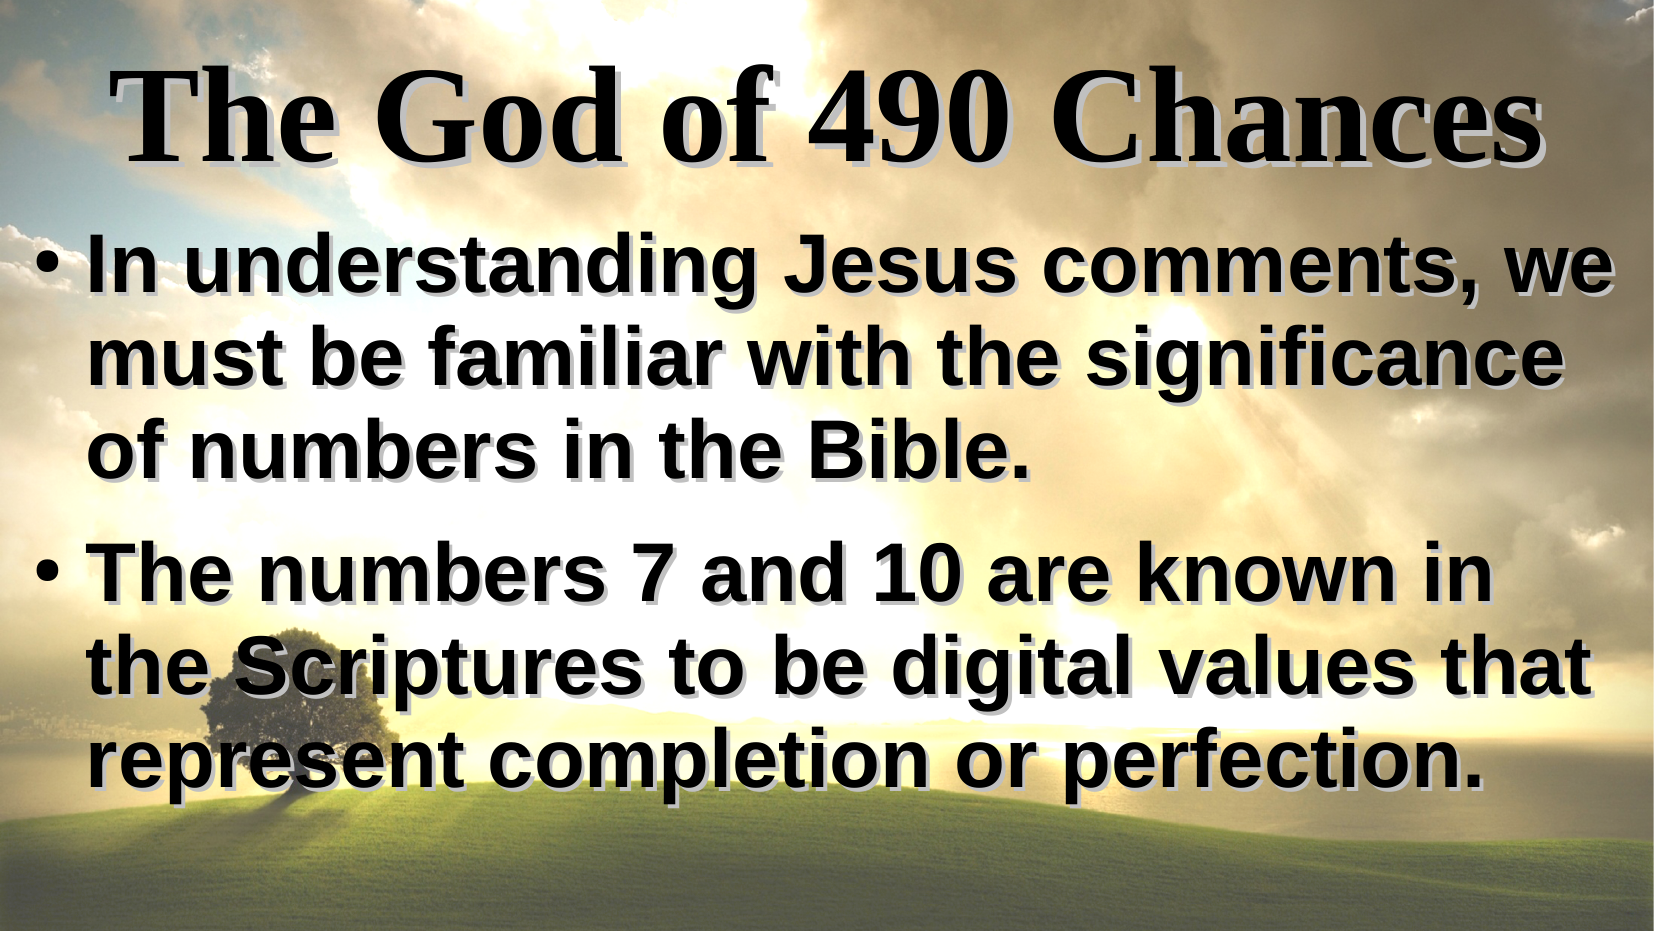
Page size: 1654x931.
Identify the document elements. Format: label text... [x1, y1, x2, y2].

title The God of 490 Chances [82, 37, 1571, 193]
list In understanding Jesus comments, we must be familiar with the significance of numbers in the Bible. The numbers 7 and 10 are known in the Scriptures to be digital values that represent completion or perfection. [15, 217, 1636, 916]
picture [0, 0, 1654, 931]
